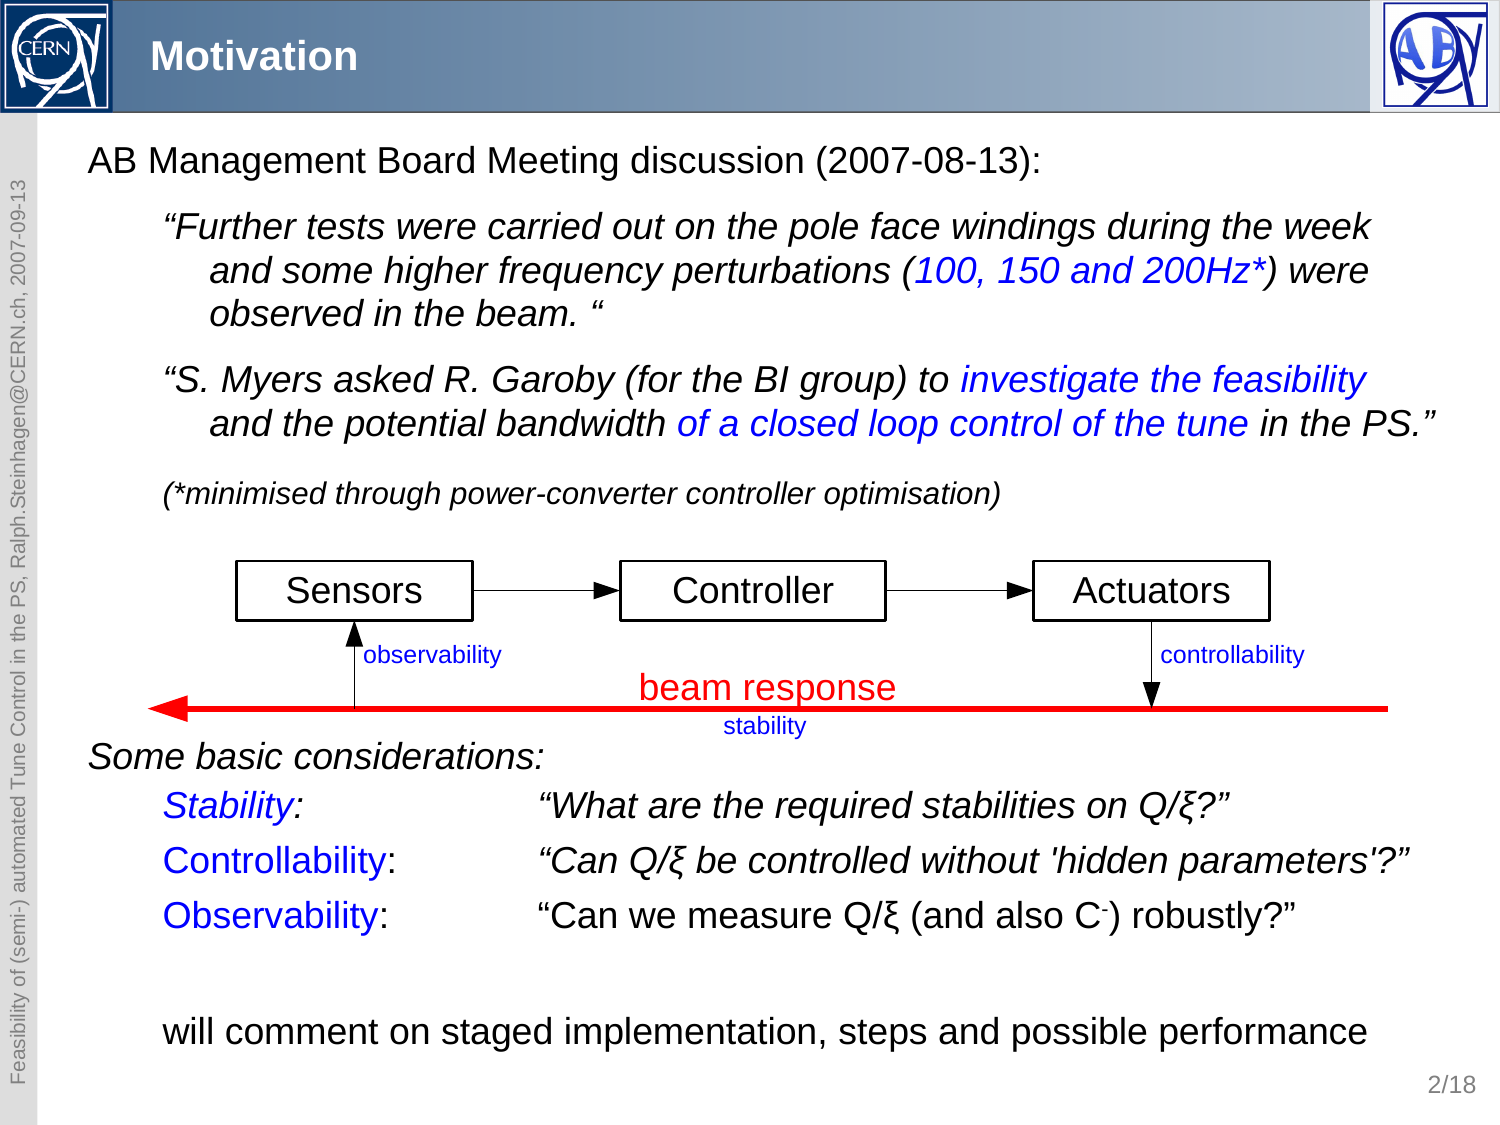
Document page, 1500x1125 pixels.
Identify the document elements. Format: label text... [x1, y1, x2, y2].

title Motivation [150, 0, 1201, 113]
text_box stability [708, 704, 821, 748]
picture [0, 0, 113, 113]
text_box observability [348, 633, 515, 677]
text_box Controller [620, 561, 886, 621]
text_box Sensors [236, 561, 473, 621]
text_box Actuators [1033, 561, 1270, 621]
picture [1382, 1, 1489, 108]
list AB Management Board Meeting discussion (2007-08-13): “Further tests were carried out on the pole face windings during the week and some higher frequency perturbations (100, 150 and 200Hz*) were observed in the beam. “ “S. Myers asked R. Garoby (for the BI group) to investigate the feasibility and the potential bandwidth of a closed loop control of the tune in the PS.” (*minimised through power-converter controller optimisation) Some basic considerations: Stability: “What are the required stabilities on Q/ξ?” Controllability: “Can Q/ξ be controlled without 'hidden parameters'?” Observability: “Can we measure Q/ξ (and also C-) robustly?” will comment on staged implementation, steps and possible performance [87, 137, 1438, 1053]
text_box controllability [1145, 633, 1317, 677]
